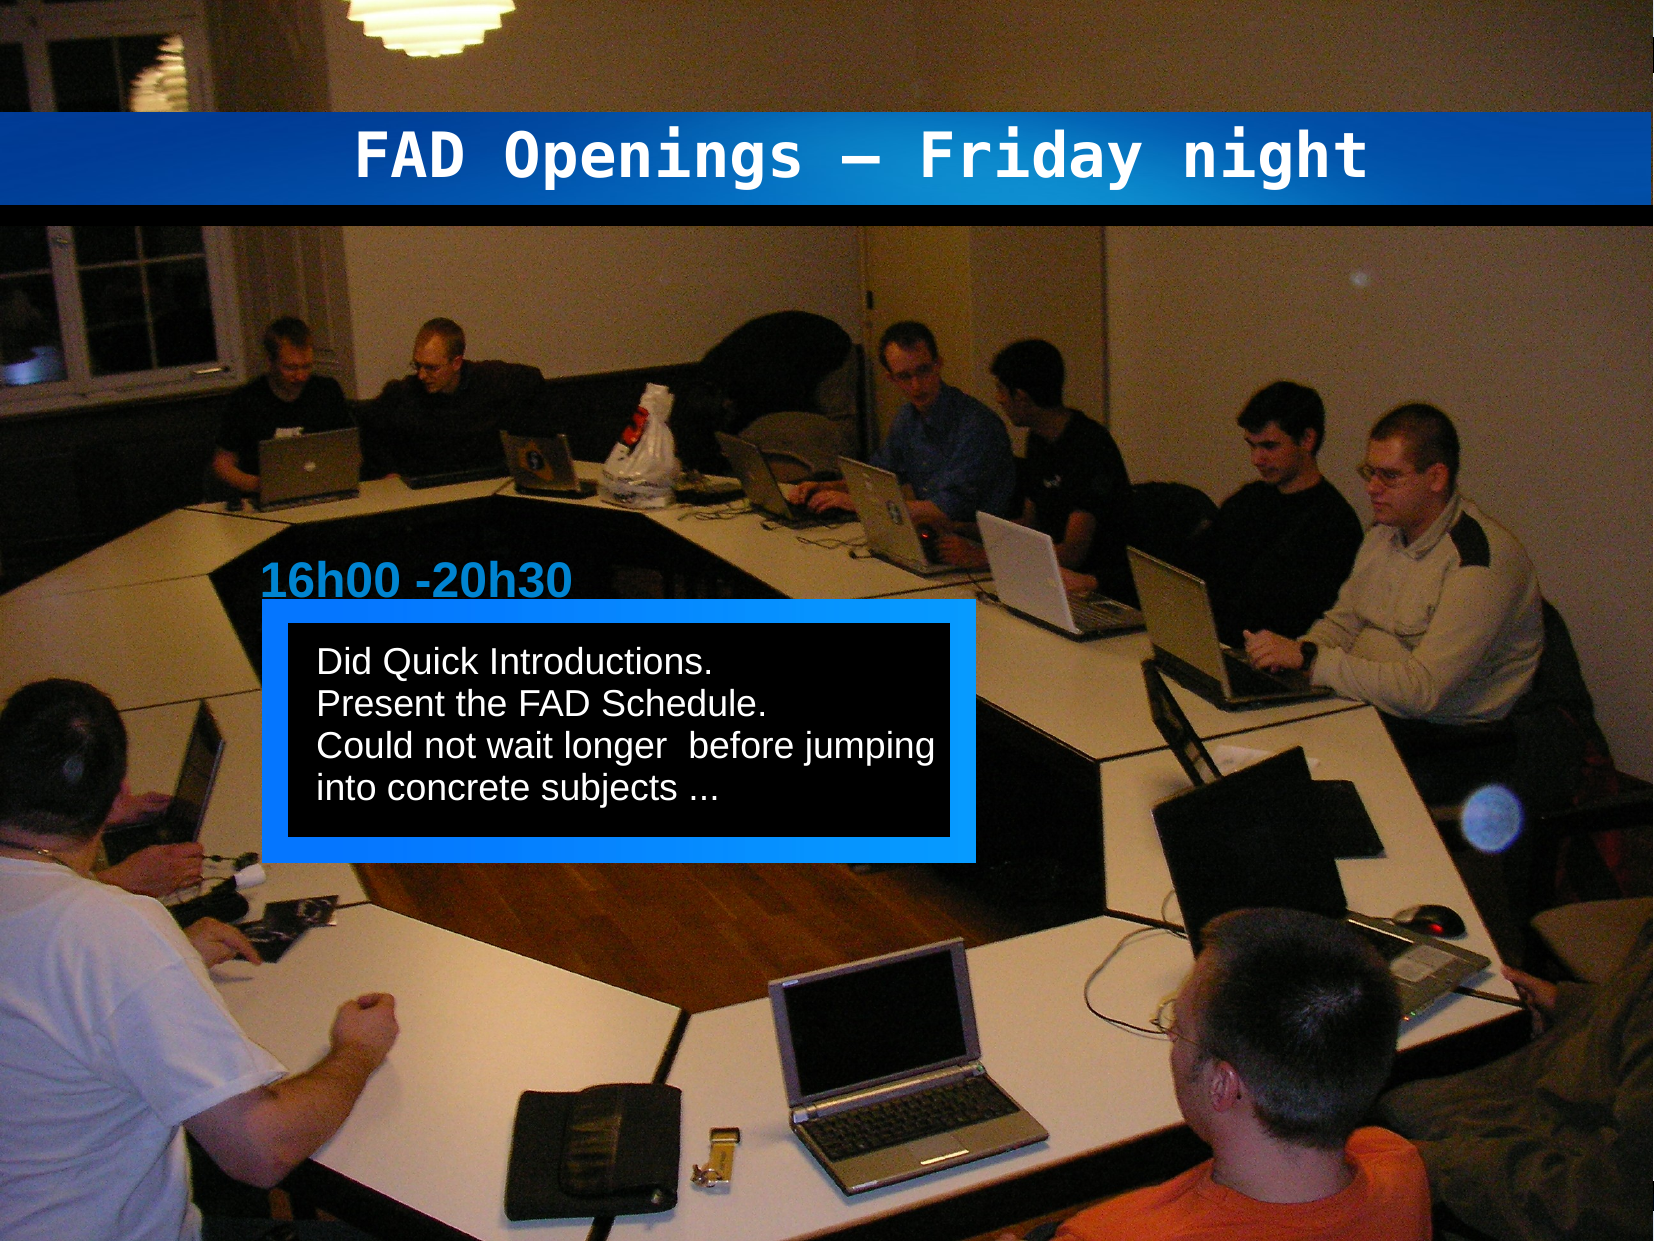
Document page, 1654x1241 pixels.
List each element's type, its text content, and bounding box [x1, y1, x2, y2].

picture [0, 0, 1654, 205]
text_box Did Quick Introductions. Present the FAD Schedule. Could not wait longer before jumping into concrete subjects ... [301, 633, 964, 817]
picture [0, 226, 1654, 1241]
text_box FAD Openings – Friday night [338, 112, 1388, 201]
text_box [288, 623, 950, 837]
text_box [0, 205, 1653, 226]
text_box 16h00 -20h30 [244, 544, 589, 616]
